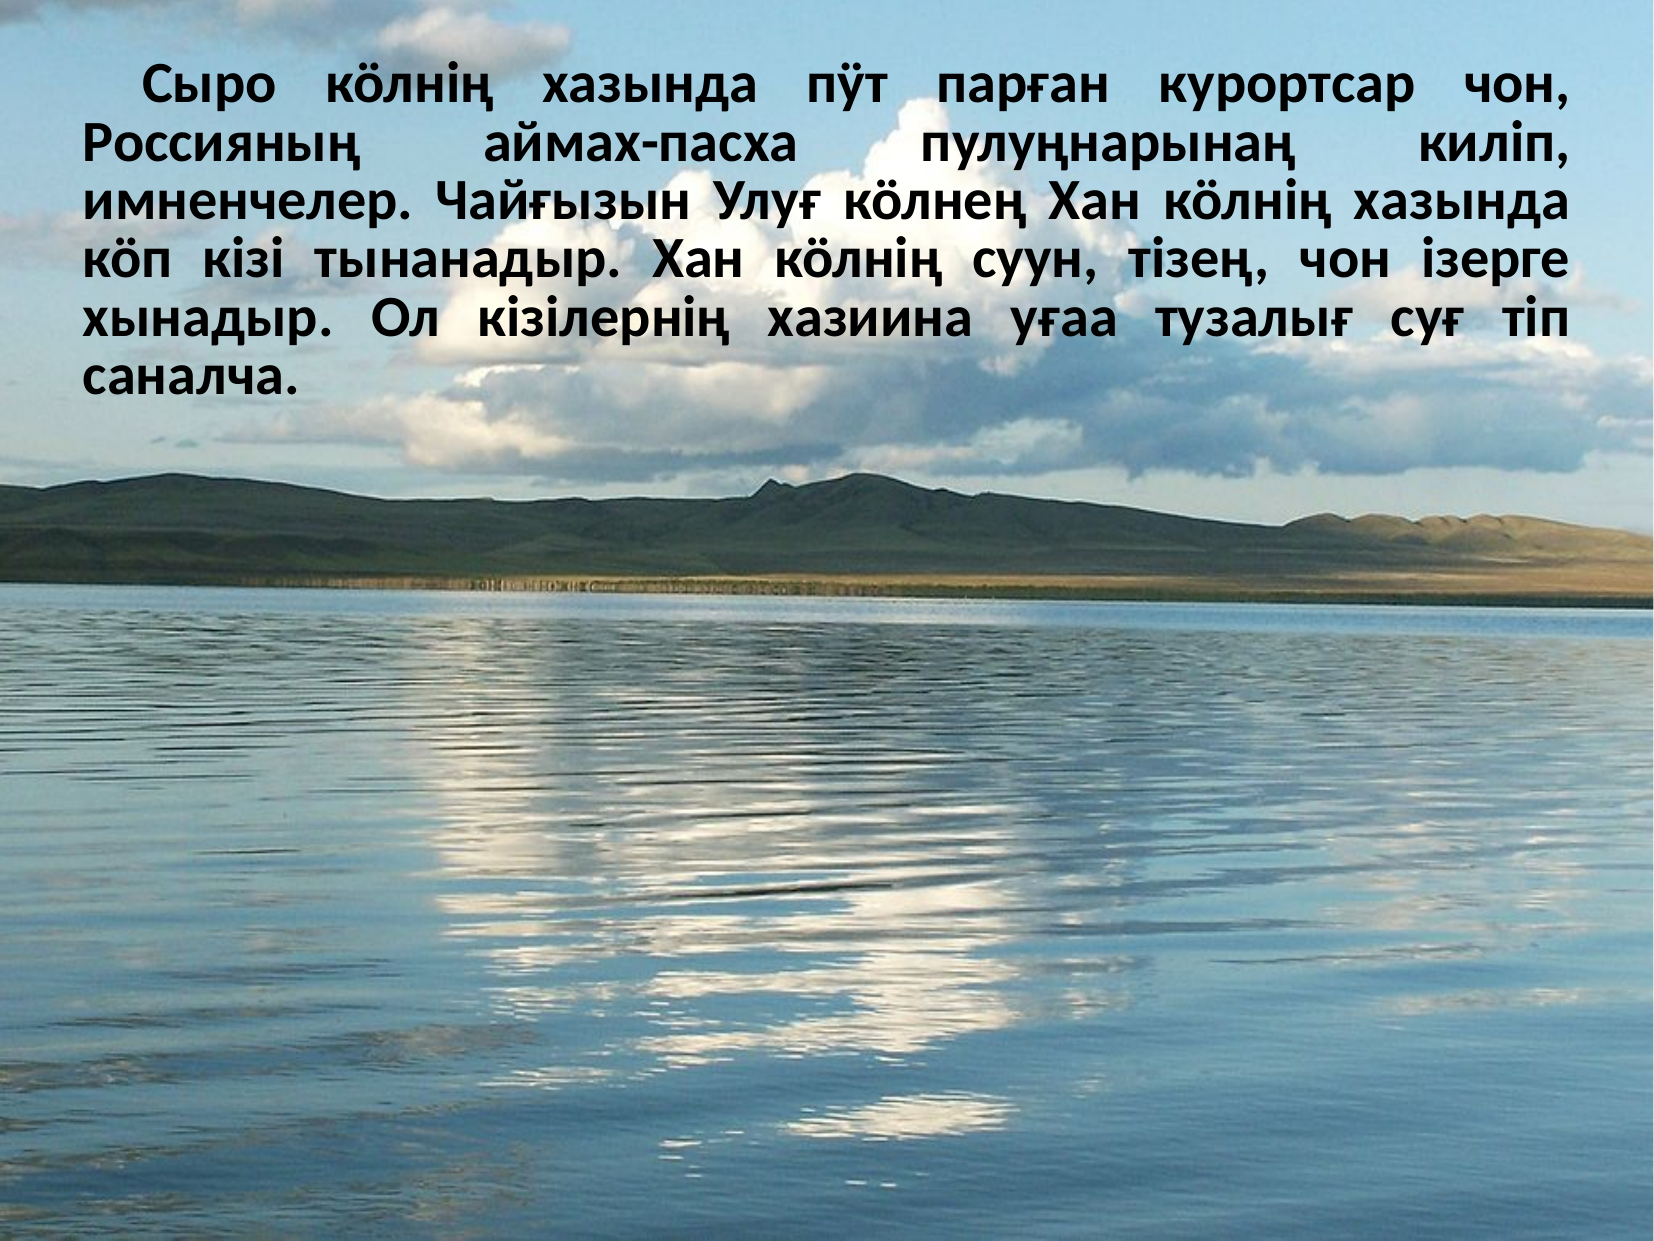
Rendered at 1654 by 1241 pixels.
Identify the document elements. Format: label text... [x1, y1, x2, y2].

picture [0, 0, 1654, 1241]
list Сыро кӧлнің хазында пӱт парған курортсар чон, Россияның аймах-пасха пулуңнарынаң киліп, имненчелер. Чайғызын Улуғ кӧлнең Хан кӧлнің хазында кӧп кізі тынанадыр. Хан кӧлнің суун, тізең, чон ізерге хынадыр. Ол кізілернің хазиина уғаа тузалығ суғ тіп саналча. [82, 59, 1571, 1109]
